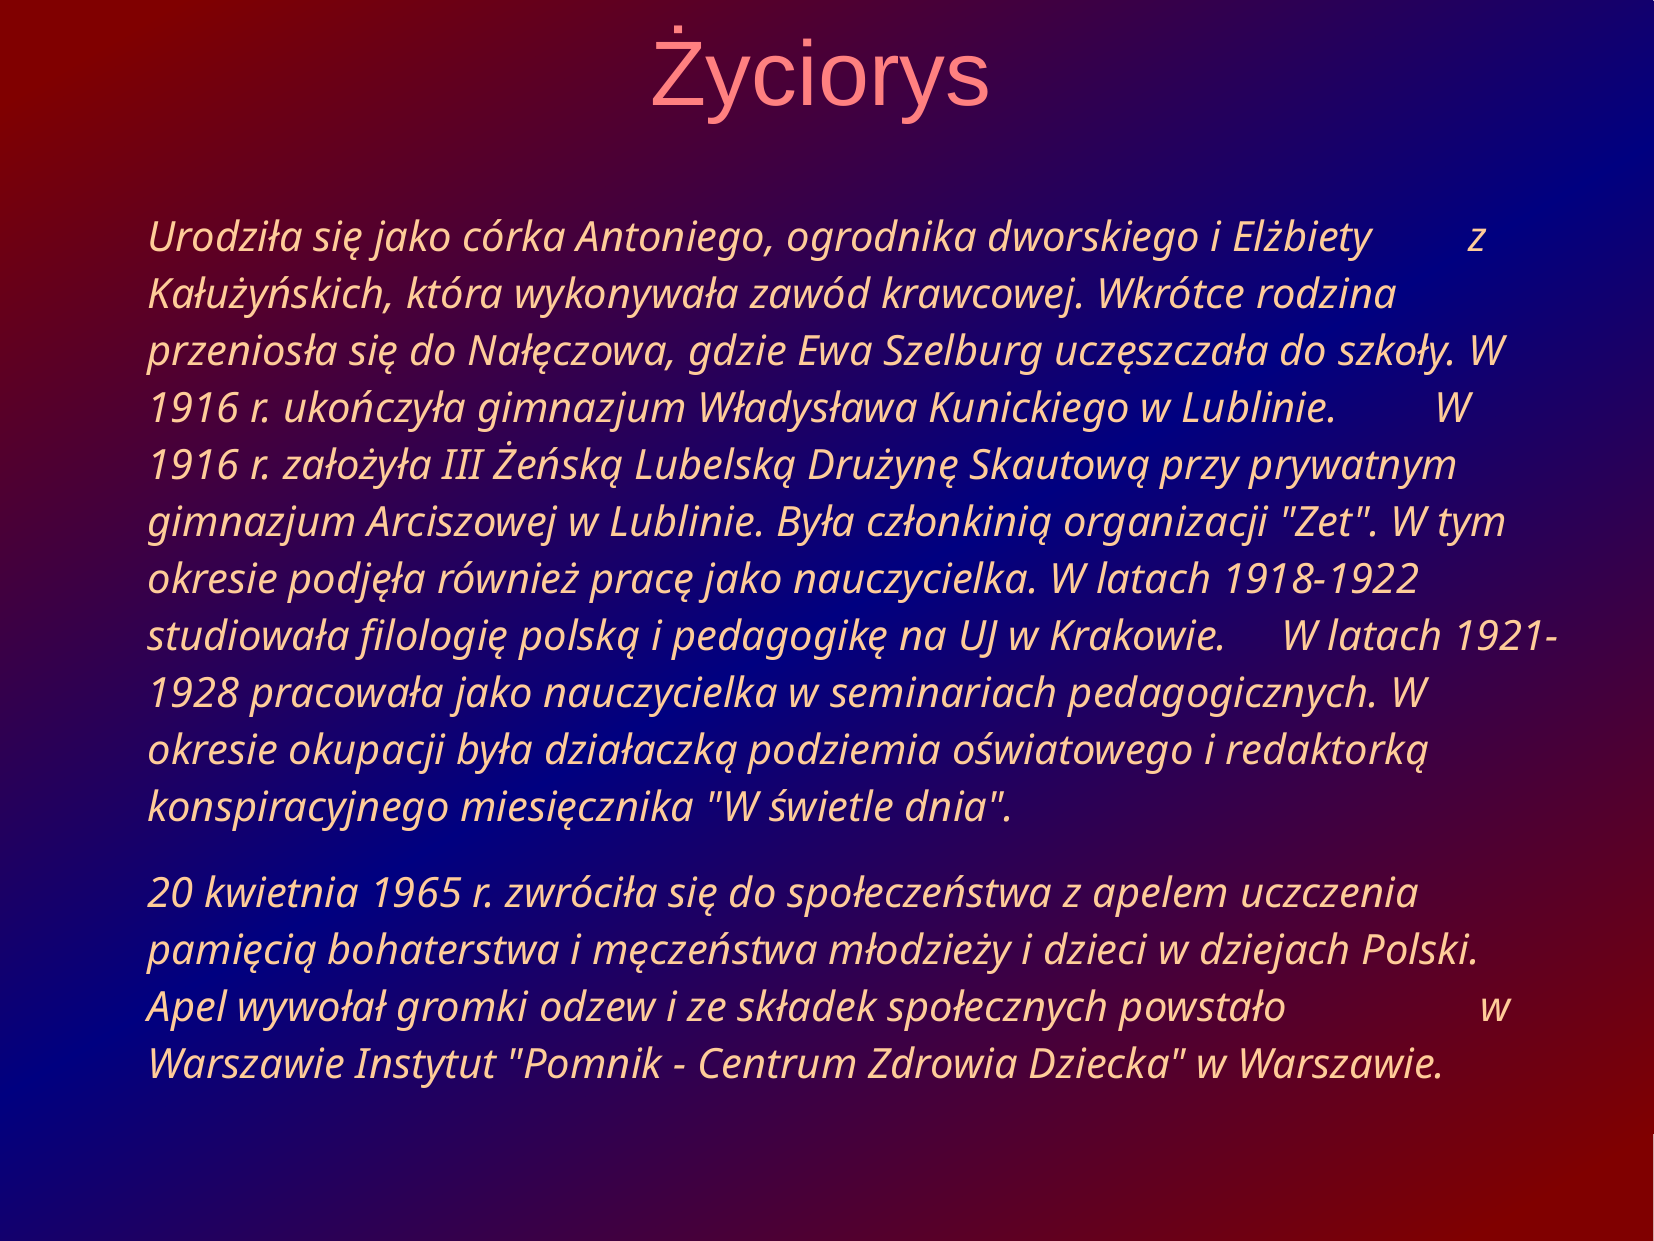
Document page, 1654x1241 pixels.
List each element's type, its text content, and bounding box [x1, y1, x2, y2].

list Urodziła się jako córka Antoniego, ogrodnika dworskiego i Elżbiety z Kałużyńskich, która wykonywała zawód krawcowej. Wkrótce rodzina przeniosła się do Nałęczowa, gdzie Ewa Szelburg uczęszczała do szkoły. W 1916 r. ukończyła gimnazjum Władysława Kunickiego w Lublinie. W 1916 r. założyła III Żeńską Lubelską Drużynę Skautową przy prywatnym gimnazjum Arciszowej w Lublinie. Była członkinią organizacji "Zet". W tym okresie podjęła również pracę jako nauczycielka. W latach 1918-1922 studiowała filologię polską i pedagogikę na UJ w Krakowie. W latach 1921-1928 pracowała jako nauczycielka w seminariach pedagogicznych. W okresie okupacji była działaczką podziemia oświatowego i redaktorką konspiracyjnego miesięcznika "W świetle dnia". 20 kwietnia 1965 r. zwróciła się do społeczeństwa z apelem uczczenia pamięcią bohaterstwa i męczeństwa młodzieży i dzieci w dziejach Polski. Apel wywołał gromki odzew i ze składek społecznych powstało w Warszawie Instytut "Pomnik - Centrum Zdrowia Dziecka" w Warszawie. [76, 206, 1565, 1241]
title Życiorys [76, 0, 1565, 178]
